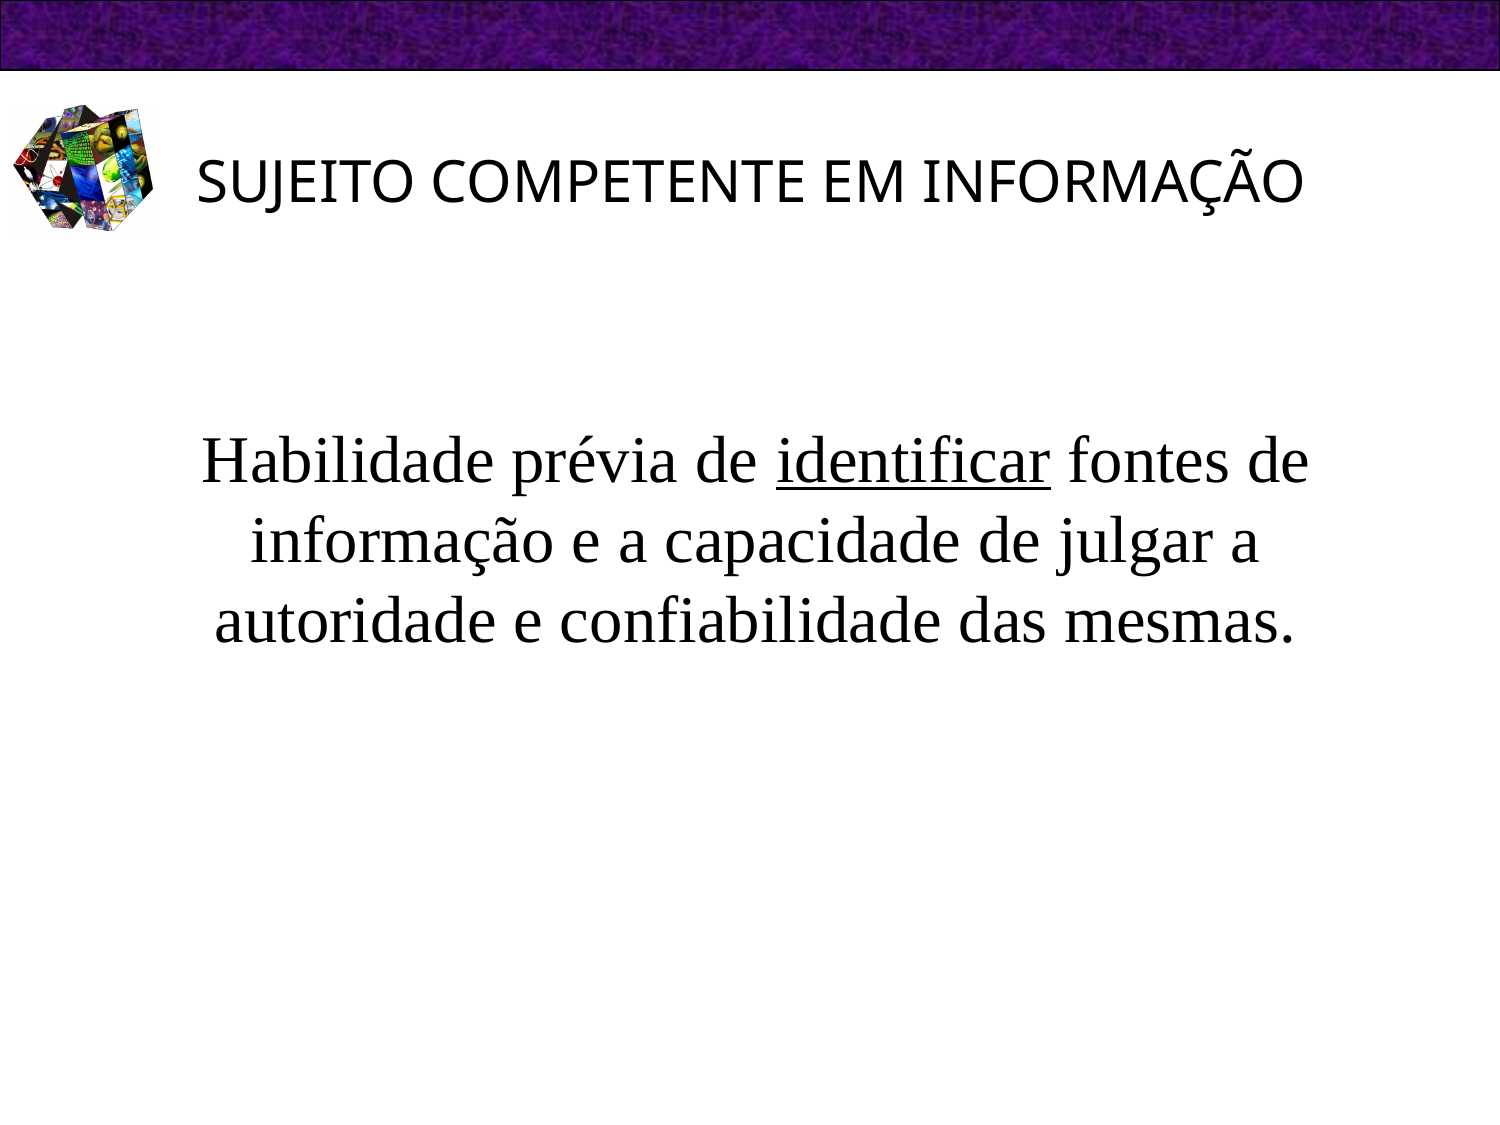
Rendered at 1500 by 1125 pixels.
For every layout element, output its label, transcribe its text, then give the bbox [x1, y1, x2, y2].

text_box SUJEITO COMPETENTE EM INFORMAÇÃO [181, 137, 1321, 223]
text_box Habilidade prévia de identificar fontes de informação e a capacidade de julgar a autoridade e confiabilidade das mesmas. [100, 408, 1413, 667]
picture [1, 1, 1499, 69]
